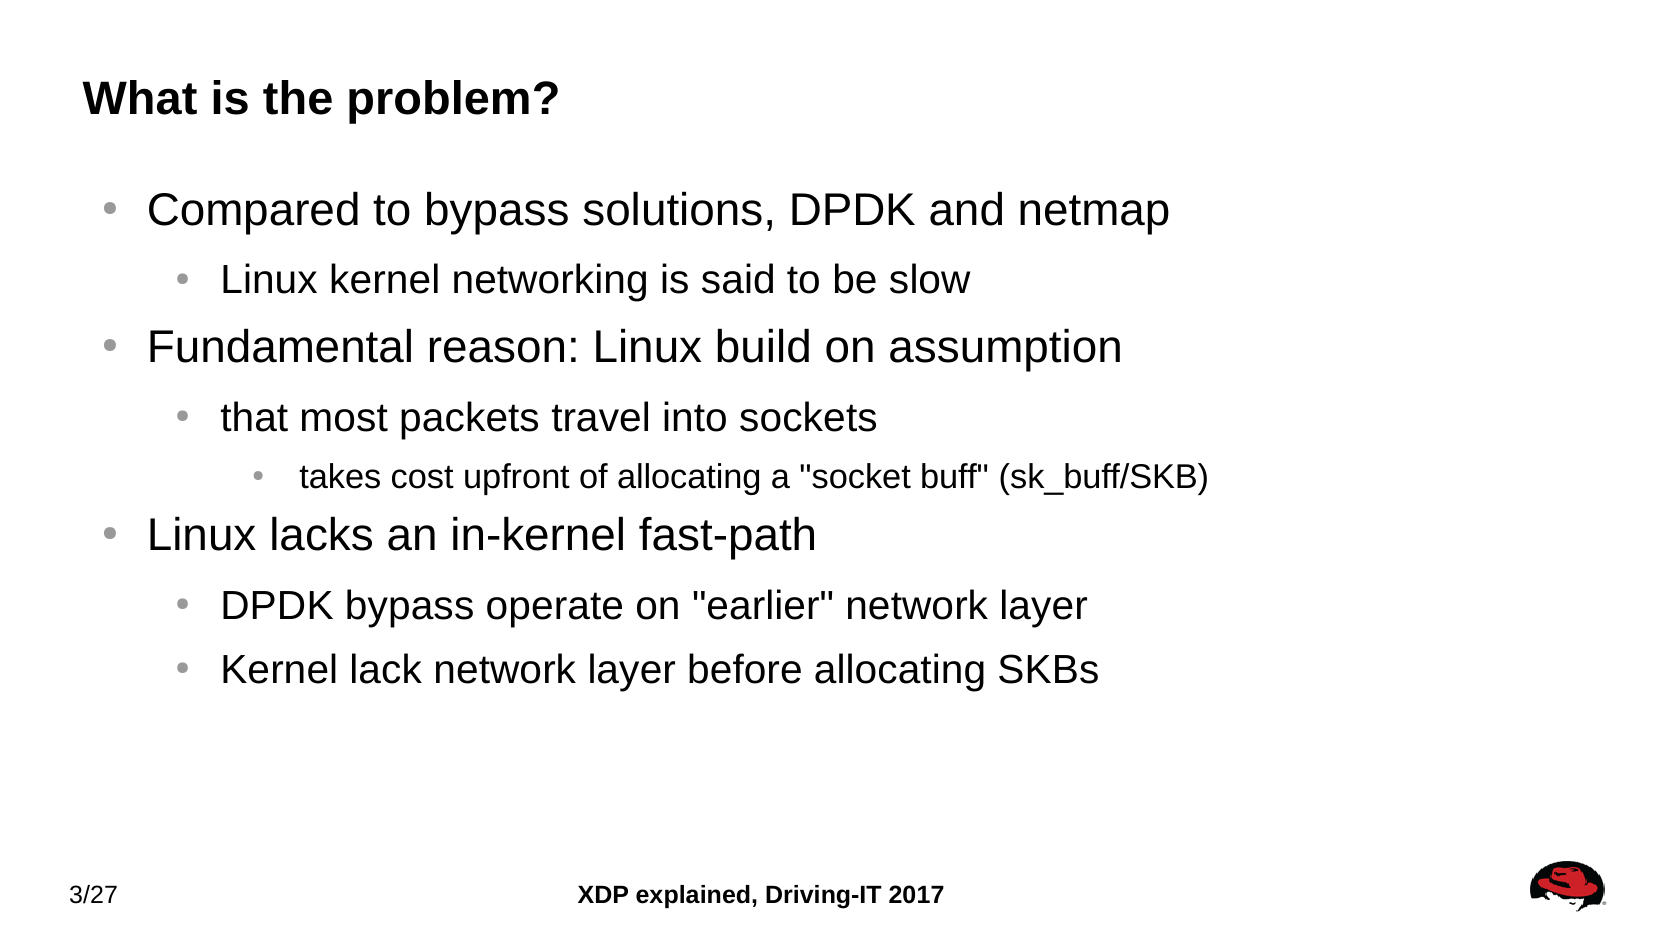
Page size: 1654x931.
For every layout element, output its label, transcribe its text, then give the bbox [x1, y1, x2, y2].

list Compared to bypass solutions, DPDK and netmap Linux kernel networking is said to be slow Fundamental reason: Linux build on assumption that most packets travel into sockets takes cost upfront of allocating a "socket buff" (sk_buff/SKB) Linux lacks an in-kernel fast-path DPDK bypass operate on "earlier" network layer Kernel lack network layer before allocating SKBs [86, 183, 1575, 779]
title What is the problem? [82, 28, 1571, 169]
picture [1529, 859, 1613, 918]
